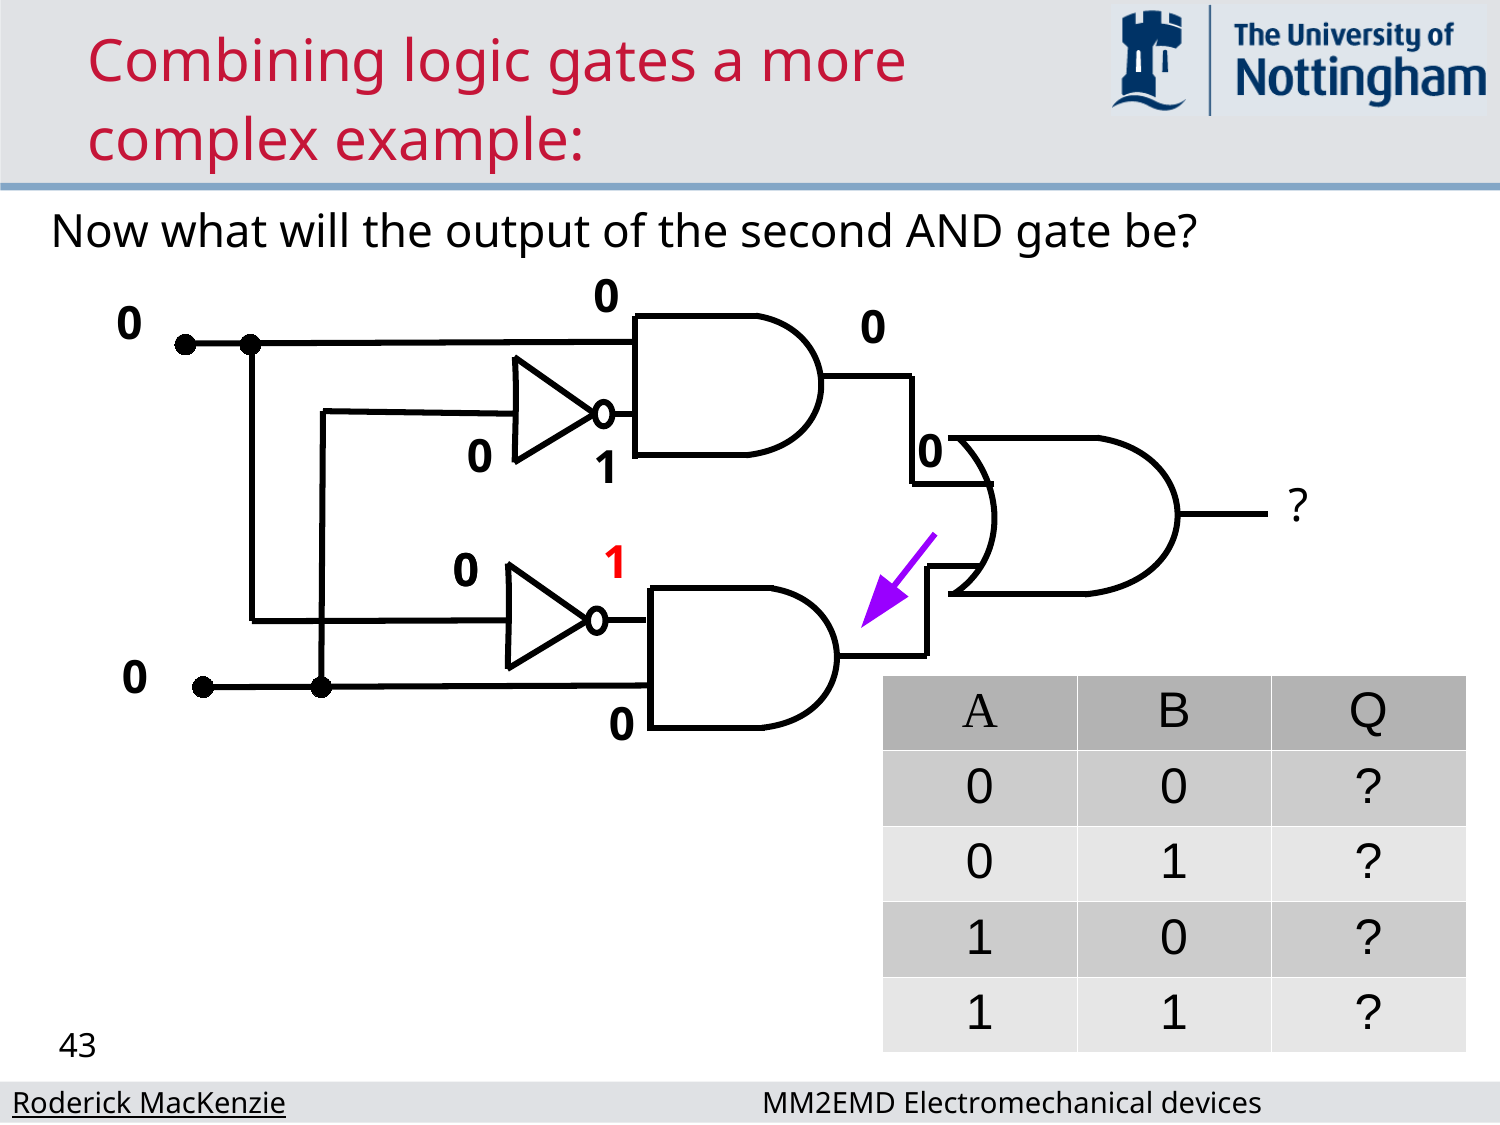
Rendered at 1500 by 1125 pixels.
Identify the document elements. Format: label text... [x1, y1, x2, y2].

table_cell 0 [1078, 751, 1271, 826]
text_box Now what will the output of the second AND gate be? [35, 194, 1476, 265]
title Combining logic gates a more complex example: [72, 22, 1113, 174]
table_cell 1 [883, 978, 1077, 1052]
text_box <number> [44, 1017, 260, 1088]
text_box [174, 334, 196, 355]
text_box 0 [845, 290, 902, 361]
text_box 0 [594, 687, 651, 758]
table_cell 0 [883, 751, 1077, 826]
text_box 0 [902, 414, 960, 485]
table_cell 1 [1078, 827, 1271, 901]
text_box 0 [452, 419, 509, 490]
picture [1111, 4, 1487, 116]
text_box [192, 676, 214, 698]
text_box [239, 334, 261, 355]
table_cell 0 [883, 827, 1077, 901]
text_box [310, 676, 332, 698]
text_box 0 [438, 533, 495, 604]
table_cell 0 [1078, 902, 1271, 977]
table_cell 1 [1078, 978, 1271, 1052]
text_box 0 [578, 265, 635, 329]
table_cell ? [1272, 827, 1466, 901]
text_box 1 [588, 524, 645, 595]
table_cell ? [1272, 902, 1466, 977]
table_cell 1 [883, 902, 1077, 977]
table_cell ? [1272, 751, 1466, 826]
table_header B [1078, 676, 1271, 750]
text_box 1 [578, 429, 635, 500]
table_header Q [1272, 676, 1466, 750]
text_box ? [1273, 468, 1330, 539]
text_box 0 [107, 640, 164, 711]
table_cell ? [1272, 978, 1466, 1052]
text_box 0 [101, 286, 158, 356]
table_header A [883, 676, 1077, 750]
